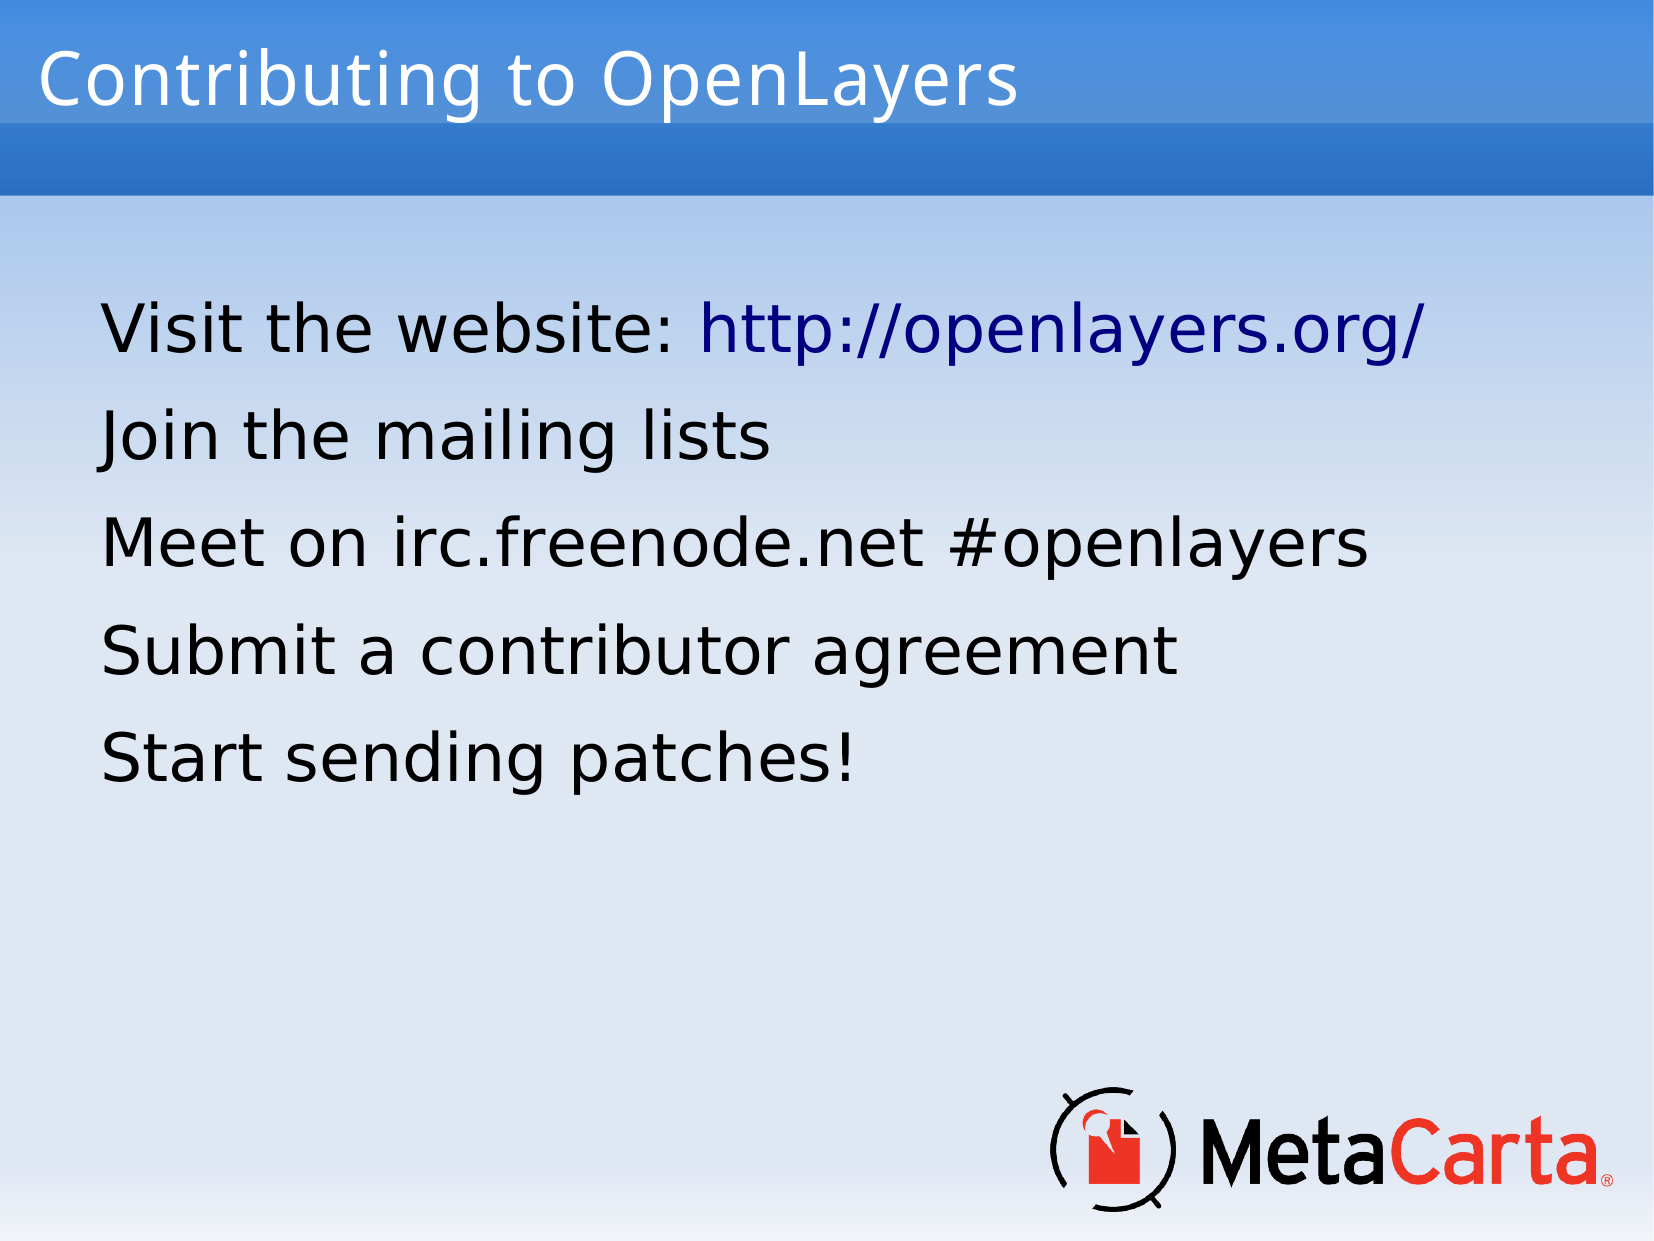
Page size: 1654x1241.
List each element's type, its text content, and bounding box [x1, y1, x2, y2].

list Visit the website: http://openlayers.org/ Join the mailing lists Meet on irc.freenode.net #openlayers Submit a contributor agreement Start sending patches! [82, 290, 1571, 1109]
picture [0, 0, 1654, 1241]
title Contributing to OpenLayers [37, 2, 1463, 151]
